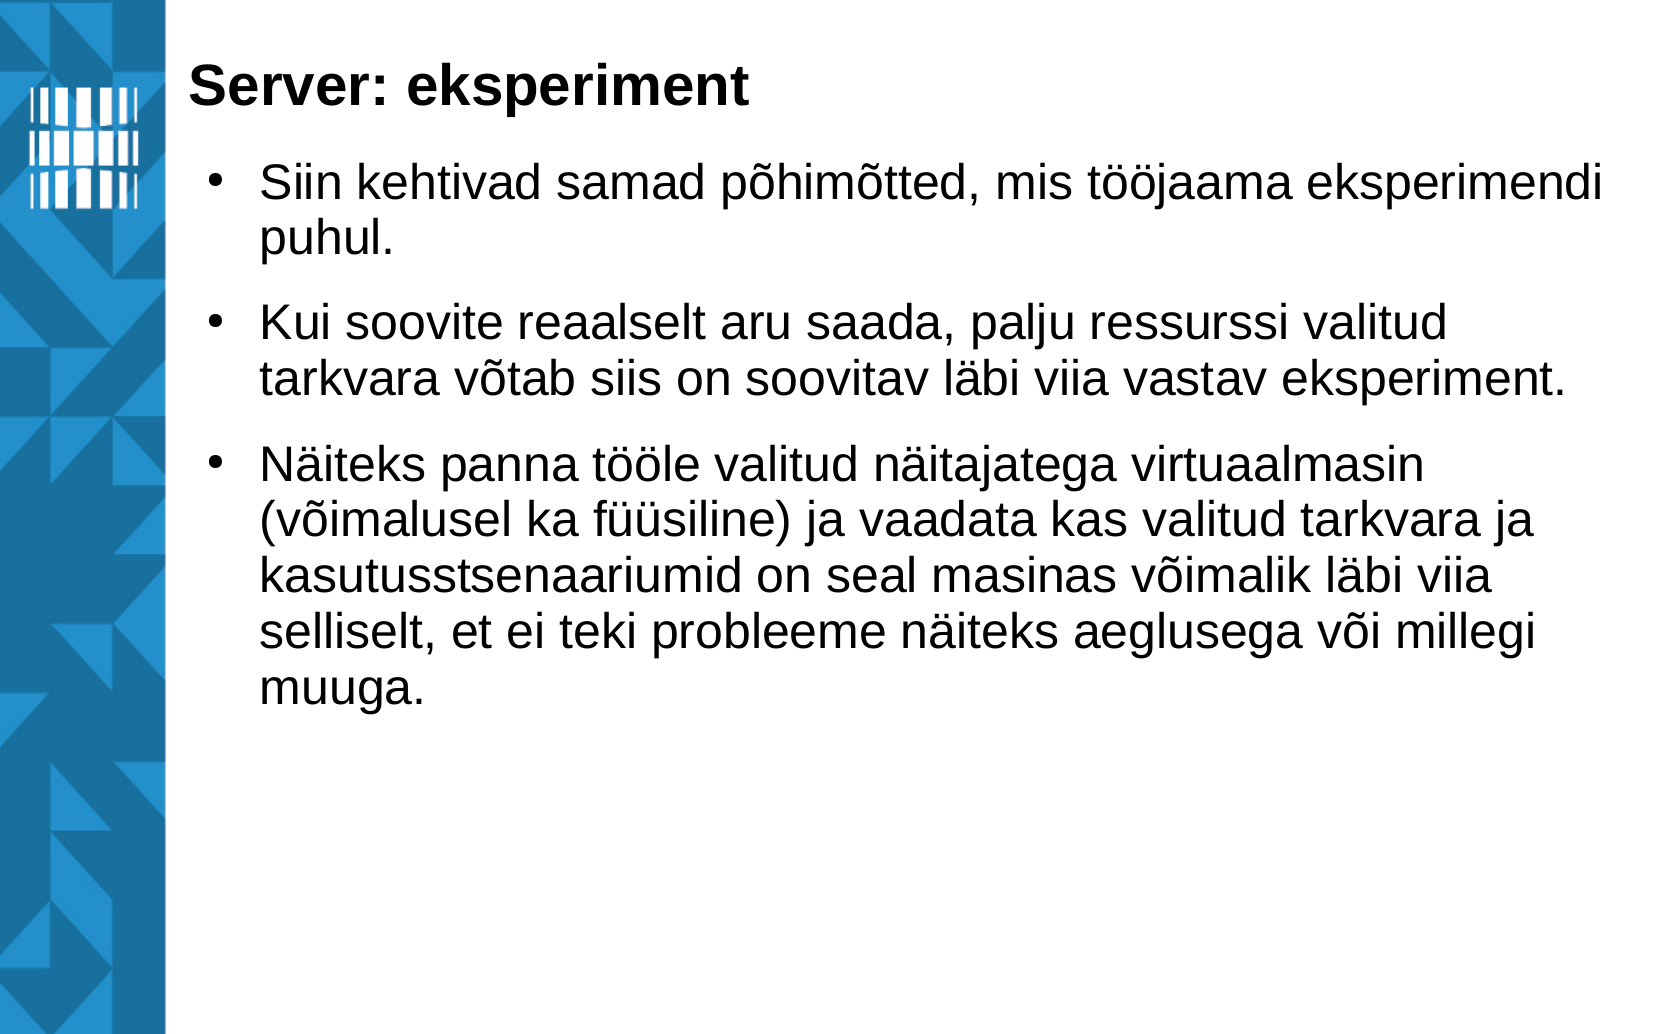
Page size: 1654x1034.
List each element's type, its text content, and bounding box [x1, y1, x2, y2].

list Siin kehtivad samad põhimõtted, mis tööjaama eksperimendi puhul. Kui soovite reaalselt aru saada, palju ressurssi valitud tarkvara võtab siis on soovitav läbi viia vastav eksperiment. Näiteks panna tööle valitud näitajatega virtuaalmasin (võimalusel ka füüsiline) ja vaadata kas valitud tarkvara ja kasutusstsenaariumid on seal masinas võimalik läbi viia selliselt, et ei teki probleeme näiteks aeglusega või millegi muuga. [188, 153, 1630, 1016]
title Server: eksperiment [188, 41, 1630, 130]
